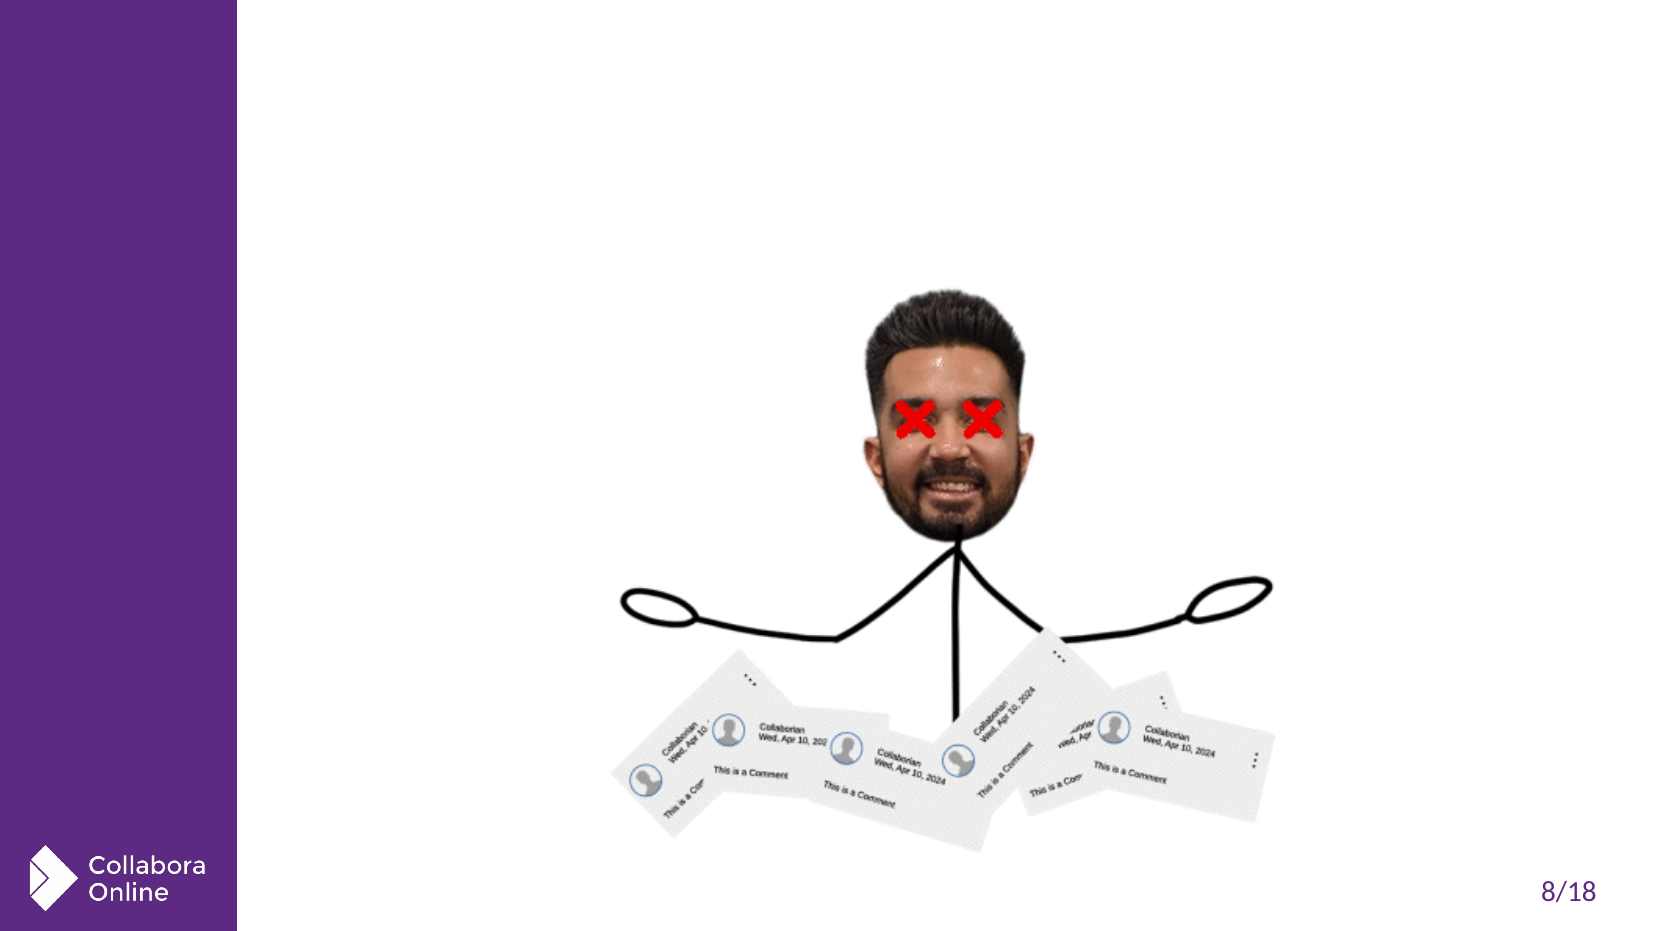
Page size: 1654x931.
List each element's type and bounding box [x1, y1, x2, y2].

picture [25, 840, 209, 916]
picture [556, 74, 1338, 856]
